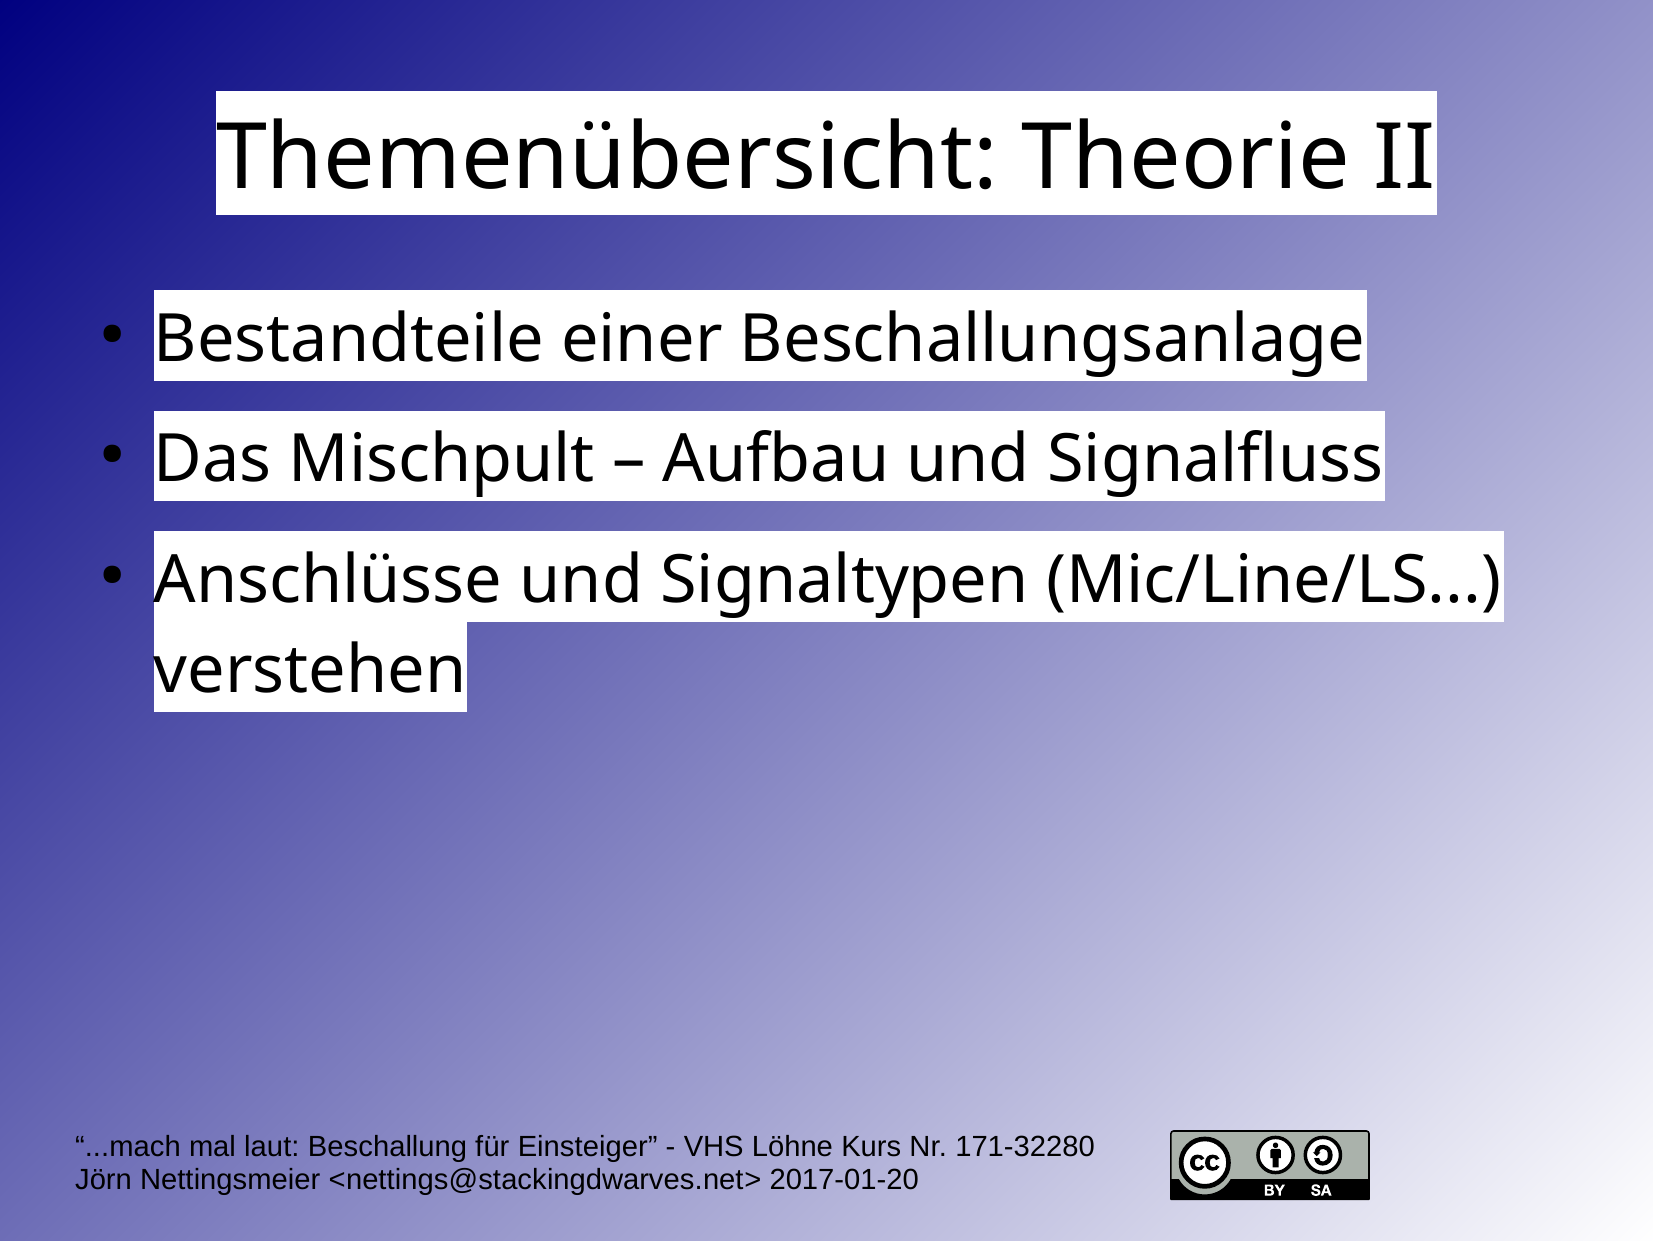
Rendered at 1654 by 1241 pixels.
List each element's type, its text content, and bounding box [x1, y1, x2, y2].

list Bestandteile einer Beschallungsanlage Das Mischpult – Aufbau und Signalfluss Anschlüsse und Signaltypen (Mic/Line/LS...) verstehen [82, 290, 1571, 1010]
title Themenübersicht: Theorie II [82, 49, 1571, 257]
